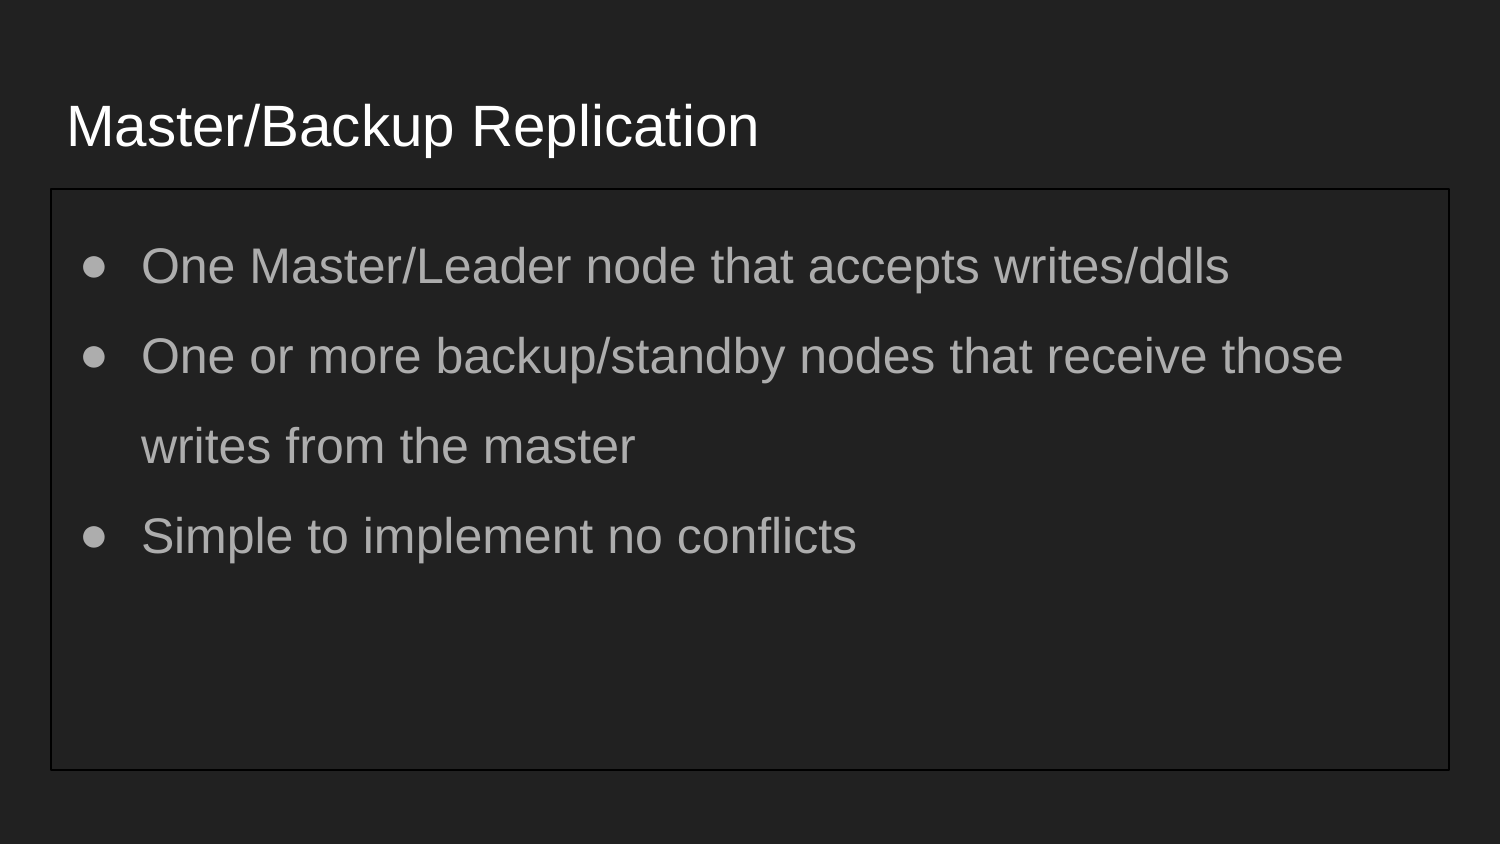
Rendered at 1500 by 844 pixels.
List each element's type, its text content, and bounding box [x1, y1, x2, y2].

title Master/Backup Replication [51, 72, 1449, 167]
list One Master/Leader node that accepts writes/ddls One or more backup/standby nodes that receive those writes from the master Simple to implement no conflicts [51, 189, 1449, 771]
